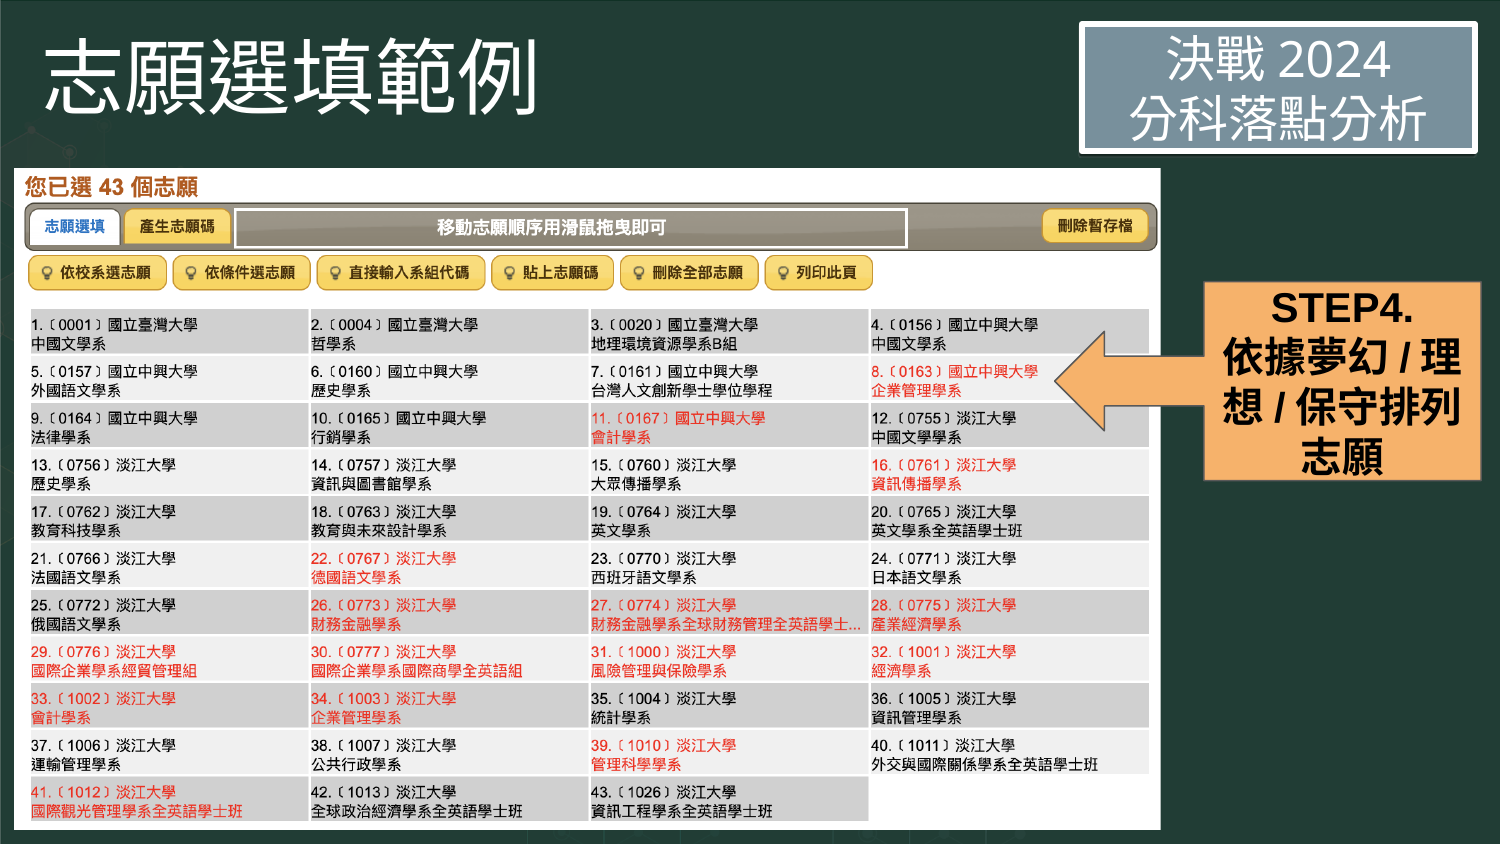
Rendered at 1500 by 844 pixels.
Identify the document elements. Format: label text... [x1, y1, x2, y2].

text_box 決戰2024 分科落點分析 [1081, 24, 1475, 151]
title 志願選填範例 [26, 10, 1424, 153]
picture [0, 0, 1500, 844]
text_box STEP4. 依據夢幻/理想/保守排列志願 [1054, 281, 1482, 481]
